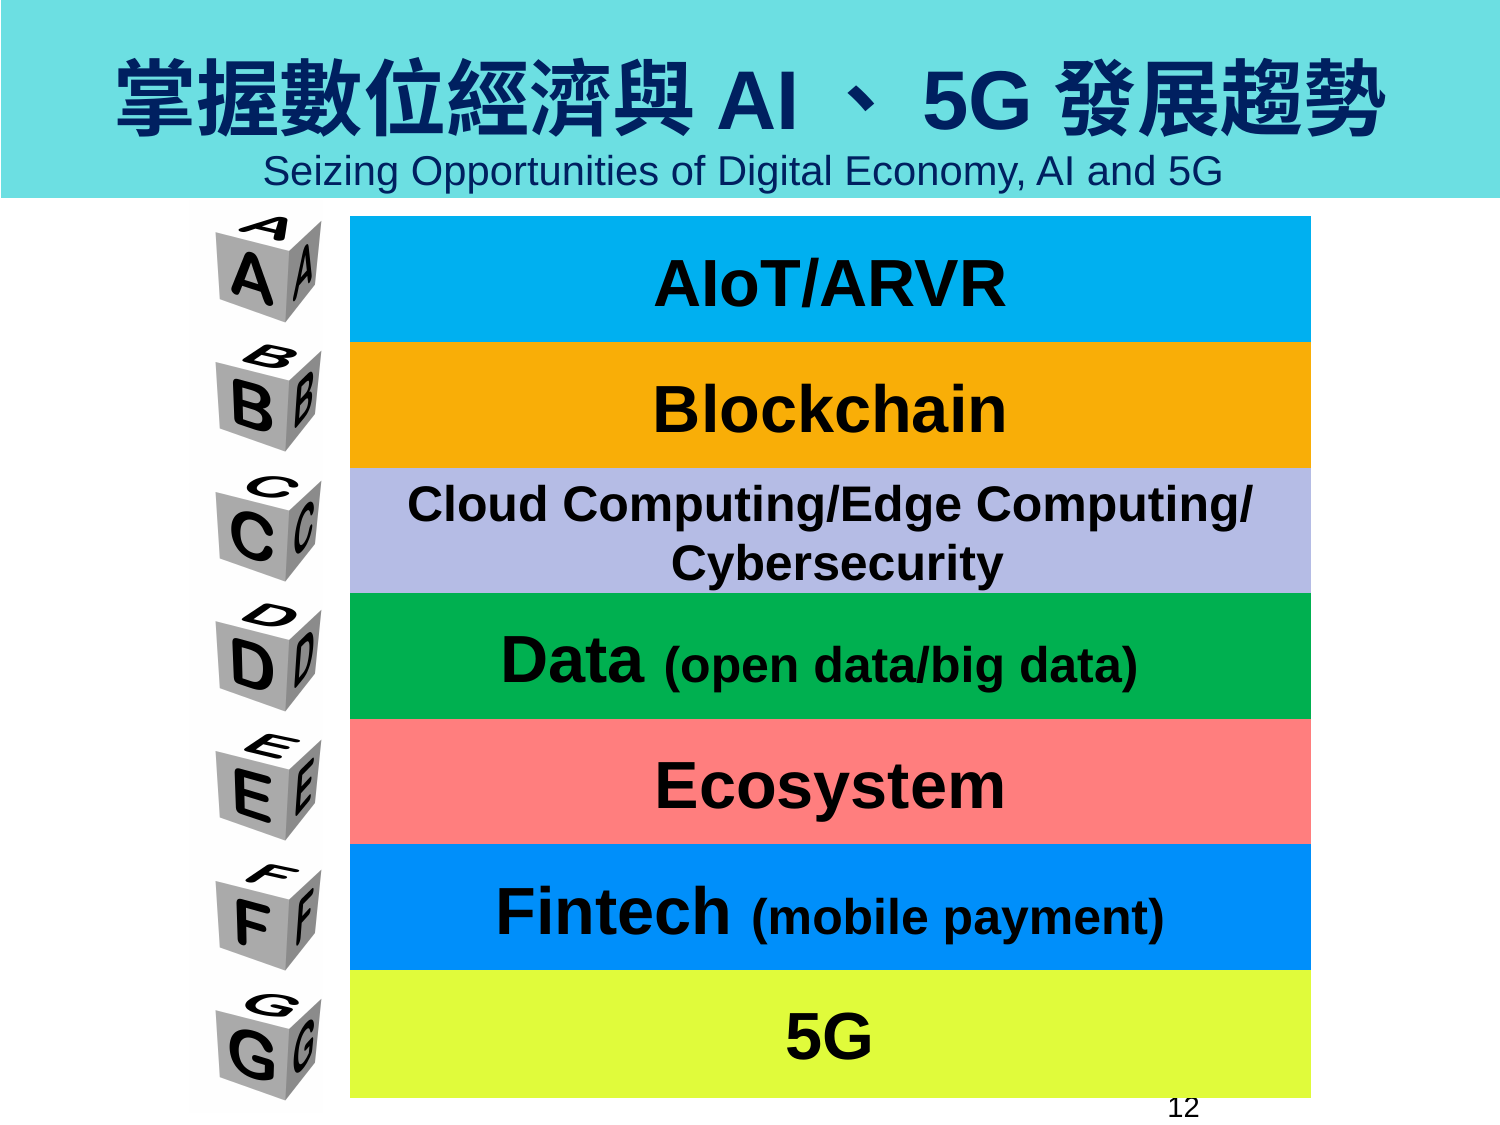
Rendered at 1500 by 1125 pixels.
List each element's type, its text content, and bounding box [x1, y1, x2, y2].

picture [189, 202, 323, 1113]
text_box AIoT/ARVR [626, 232, 1035, 329]
text_box Cloud Computing/Edge Computing/ Cybersecurity [392, 466, 1269, 598]
text_box [1, 0, 1500, 198]
text_box 5G [770, 986, 889, 1081]
text_box Ecosystem [640, 735, 1022, 830]
text_box Fintech (mobile payment) [481, 860, 1181, 955]
text_box 掌握數位經濟與AI、5G發展趨勢 [79, 49, 1421, 131]
text_box [350, 216, 1311, 1098]
text_box Data (open data/big data) [485, 609, 1154, 704]
text_box Seizing Opportunities of Digital Economy, AI and 5G [12, 131, 1475, 202]
text_box Blockchain [638, 358, 1023, 453]
